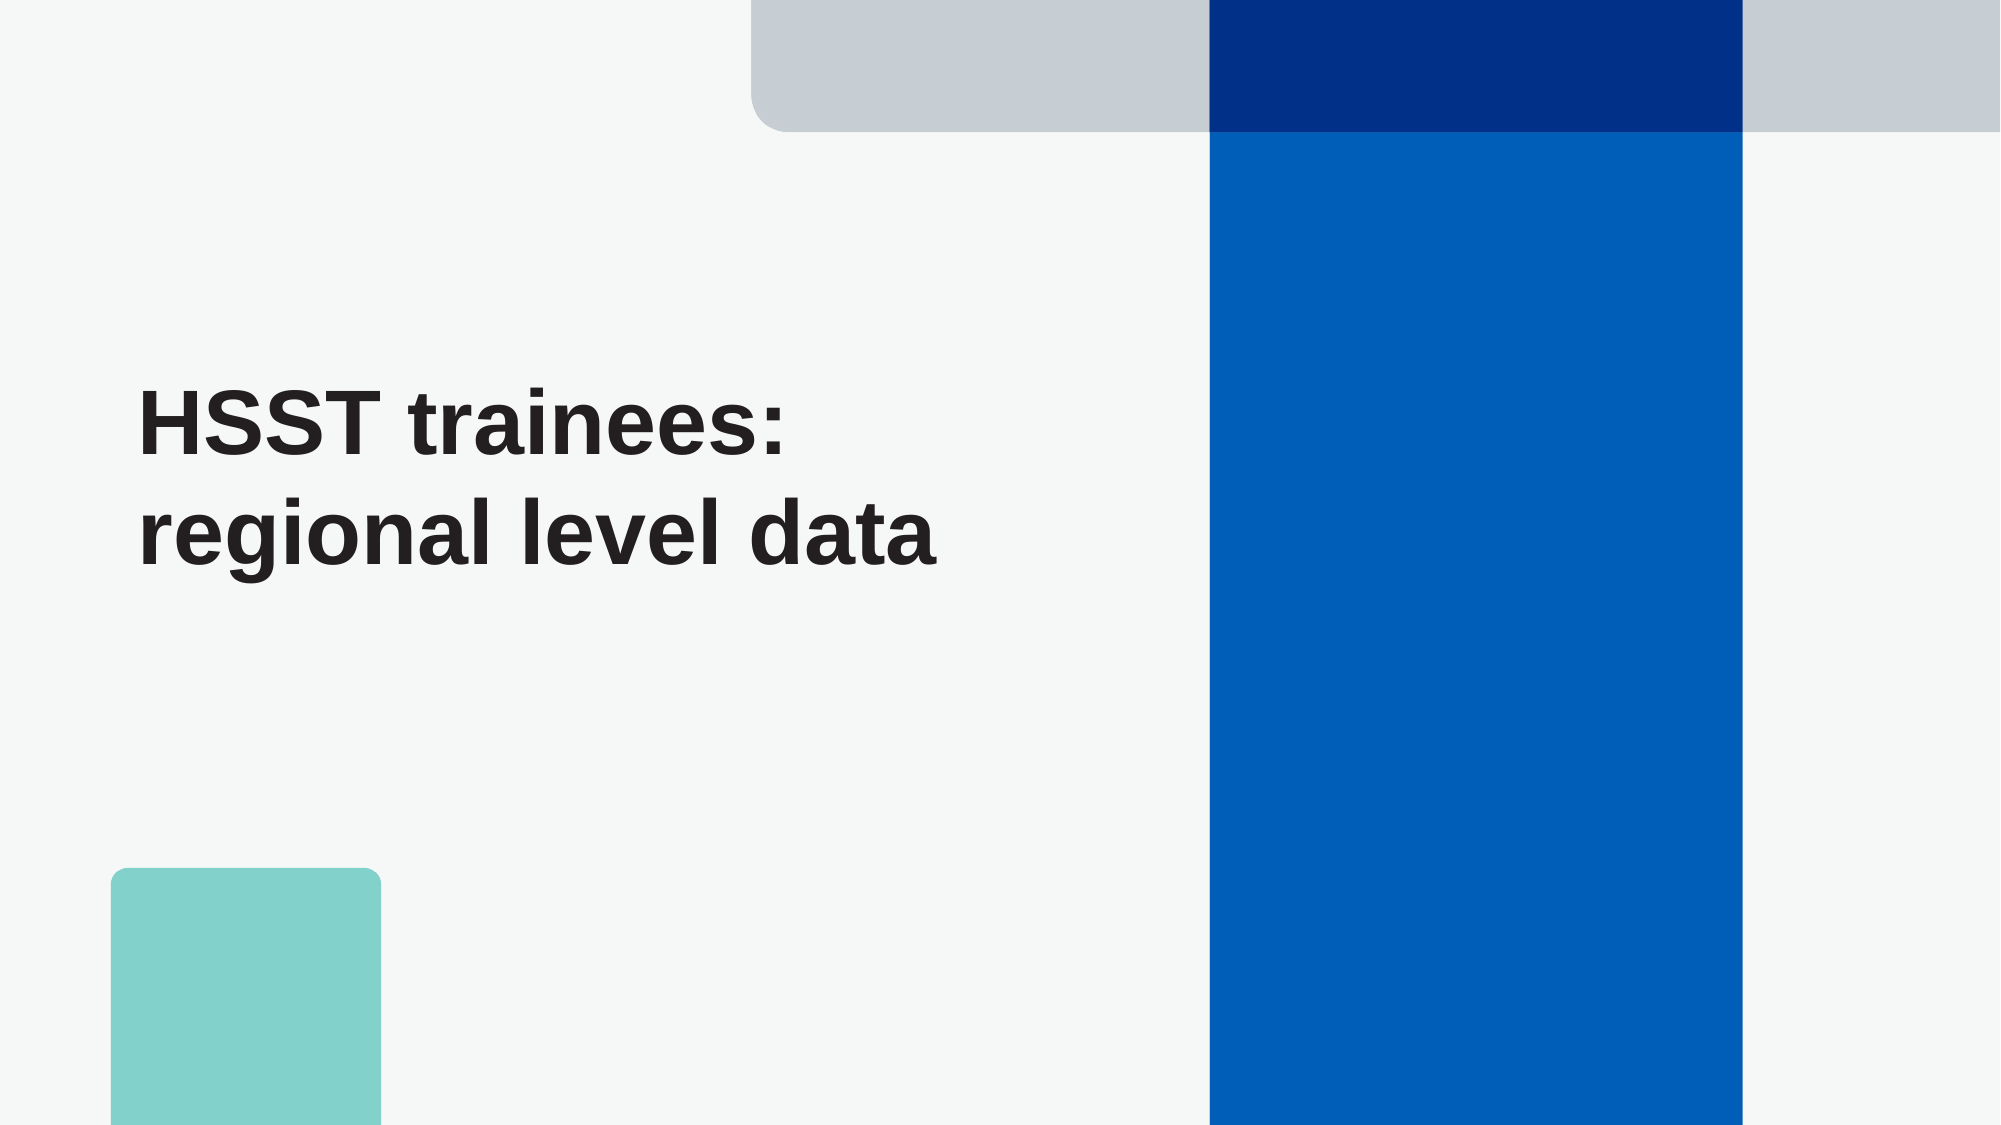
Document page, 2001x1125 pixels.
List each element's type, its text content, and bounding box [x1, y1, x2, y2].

title HSST trainees: regional level data [122, 355, 1188, 573]
